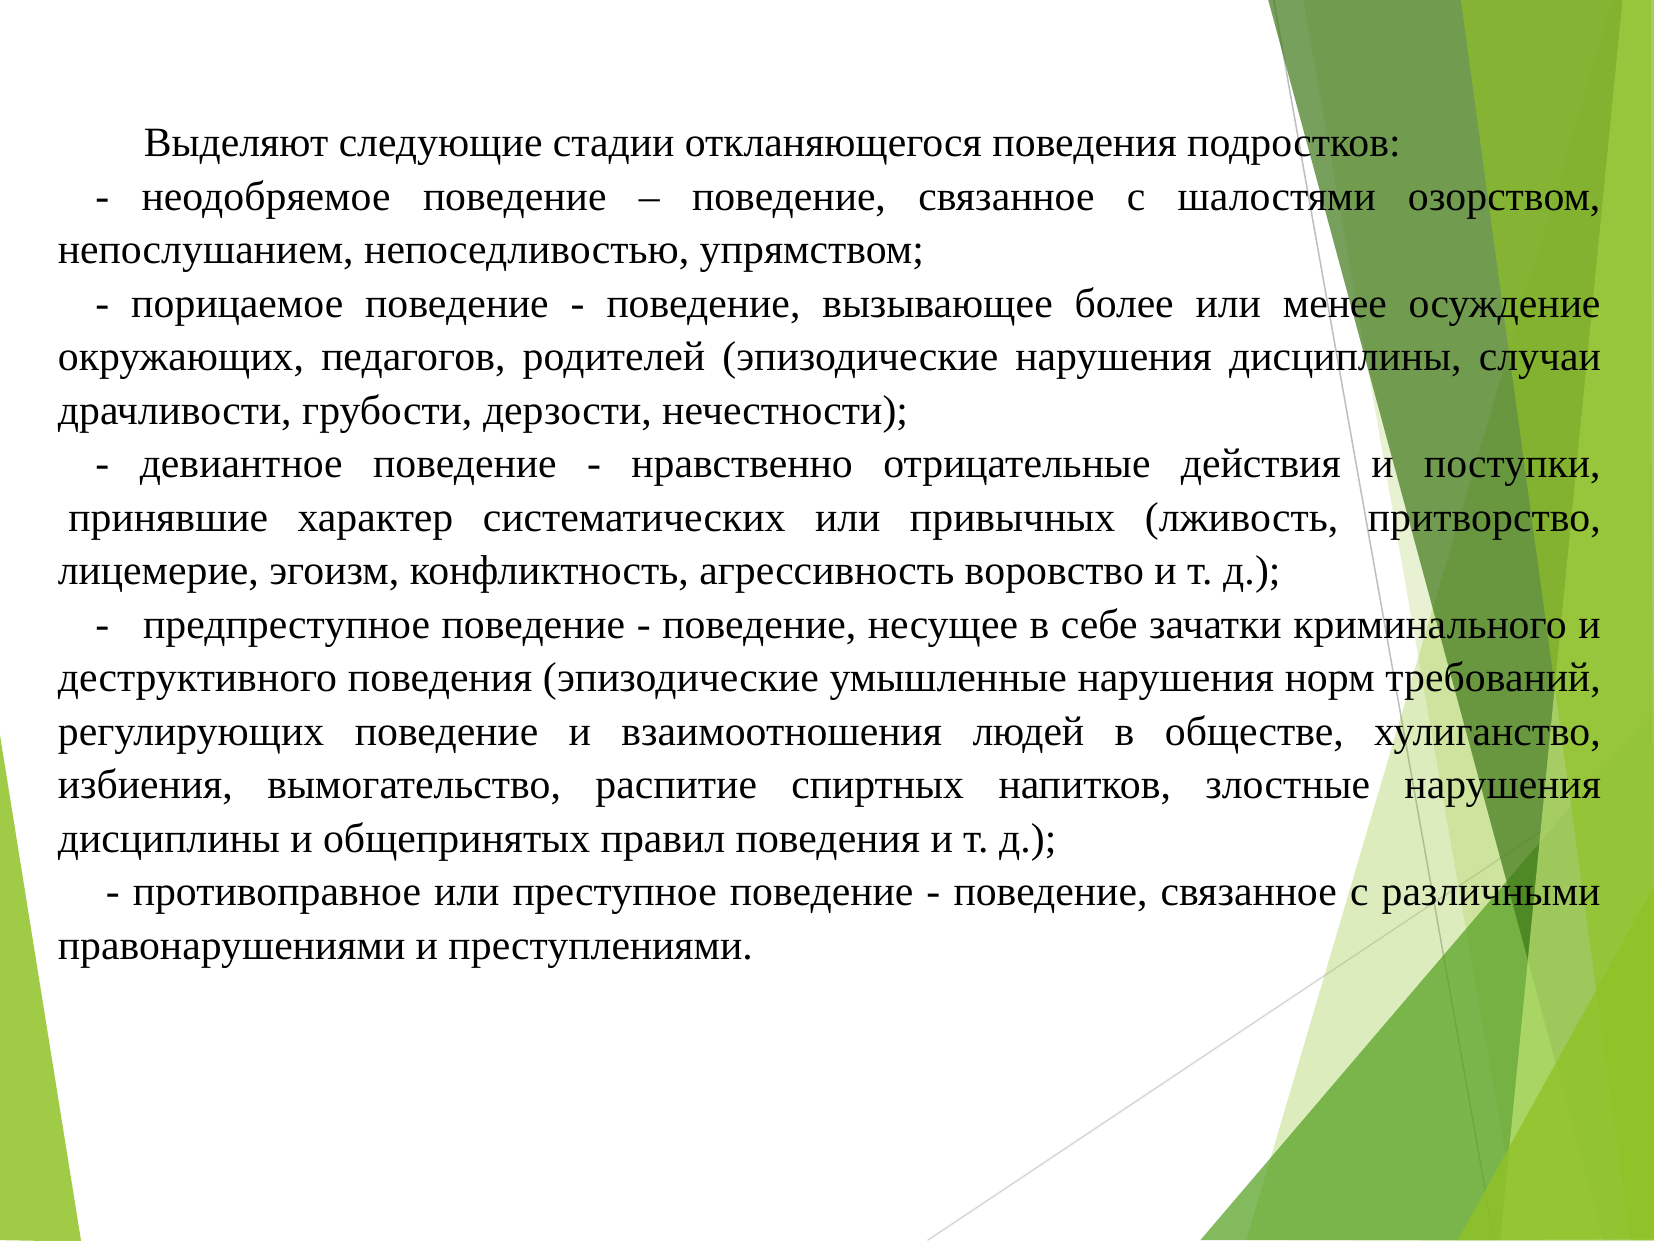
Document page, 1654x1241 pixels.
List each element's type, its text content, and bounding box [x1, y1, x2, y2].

text_box Выделяют следующие стадии откланяющегося поведения подростков: - неодобряемое поведение – поведение, связанное с шалостями озорством, непослушанием, непоседливостью, упрямством; - порицаемое поведение - поведение, вызывающее более или менее осуждение окружающих, педагогов, родителей (эпизодические нарушения дисциплины, случаи драчливости, грубости, дерзости, нечестности); - девиантное поведение - нравственно отрицательные действия и поступки, принявшие характер систематических или привычных (лживость, притворство, лицемерие, эгоизм, конфликтность, агрессивность воровство и т. д.); - предпреступное поведение - поведение, несущее в себе зачатки криминального и деструктивного поведения (эпизодические умышленные нарушения норм требований, регулирующих поведение и взаимоотношения людей в обществе, хулиганство, избиения, вымогательство, распитие спиртных напитков, злостные нарушения дисциплины и общепринятых правил поведения и т. д.); - противоправное или преступное поведение - поведение, связанное с различными правонарушениями и преступлениями. [43, 104, 1616, 975]
